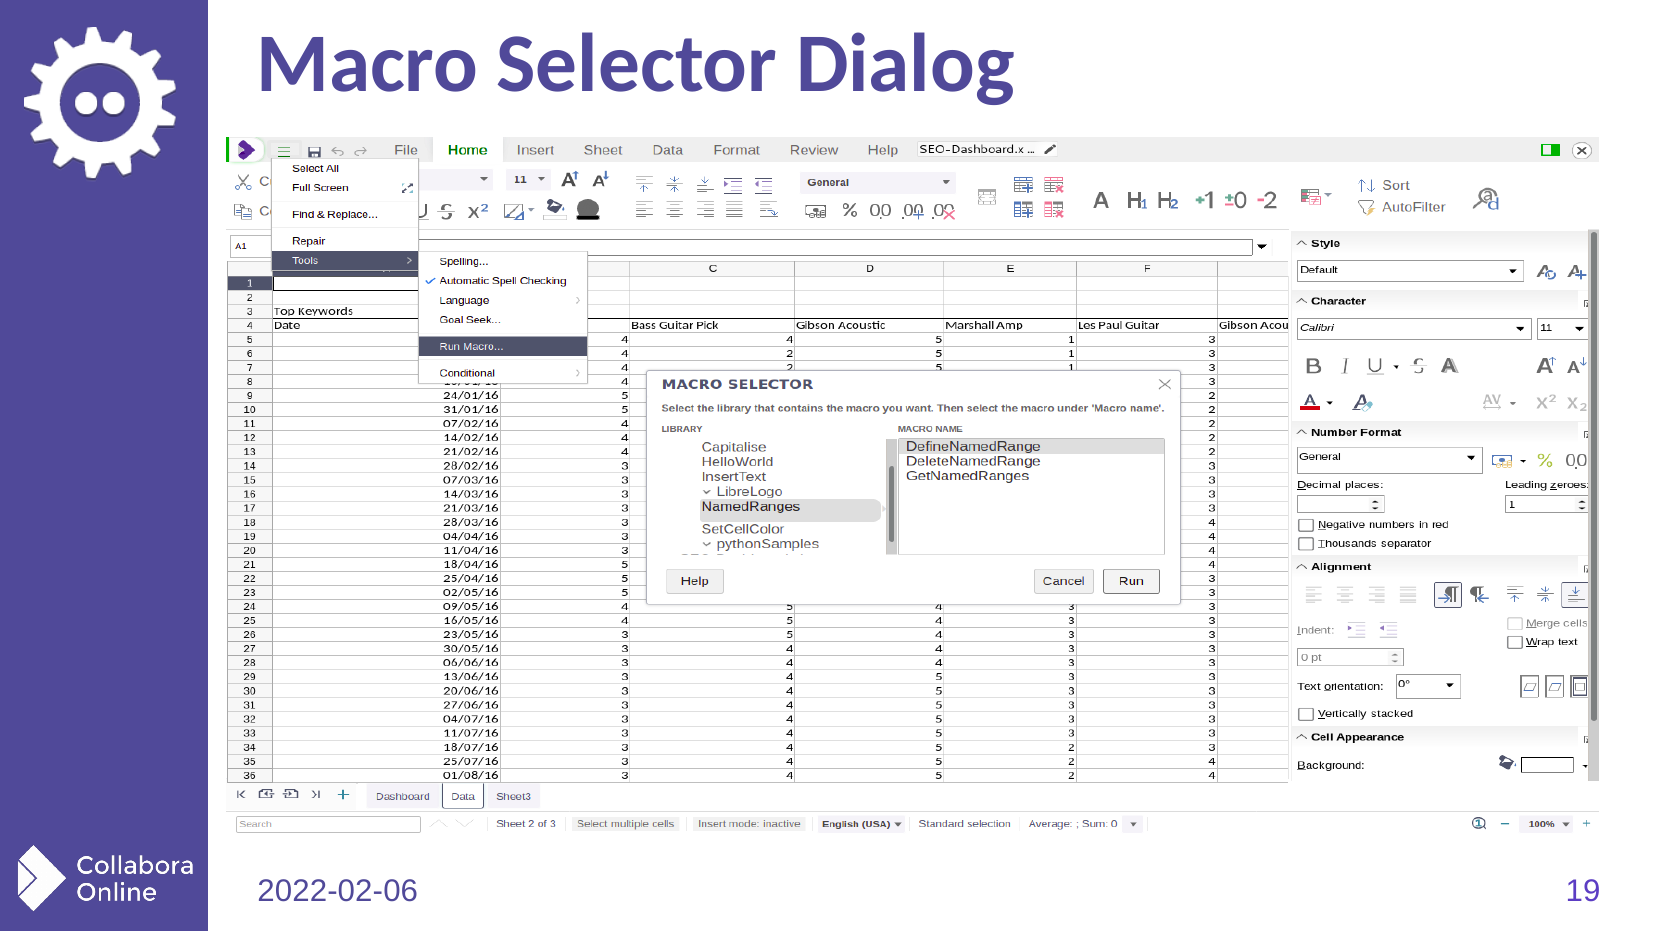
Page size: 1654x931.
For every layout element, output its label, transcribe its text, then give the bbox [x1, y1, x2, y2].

title Macro Selector Dialog [256, 0, 1636, 165]
picture [13, 840, 197, 916]
picture [226, 137, 1599, 837]
picture [24, 27, 181, 182]
